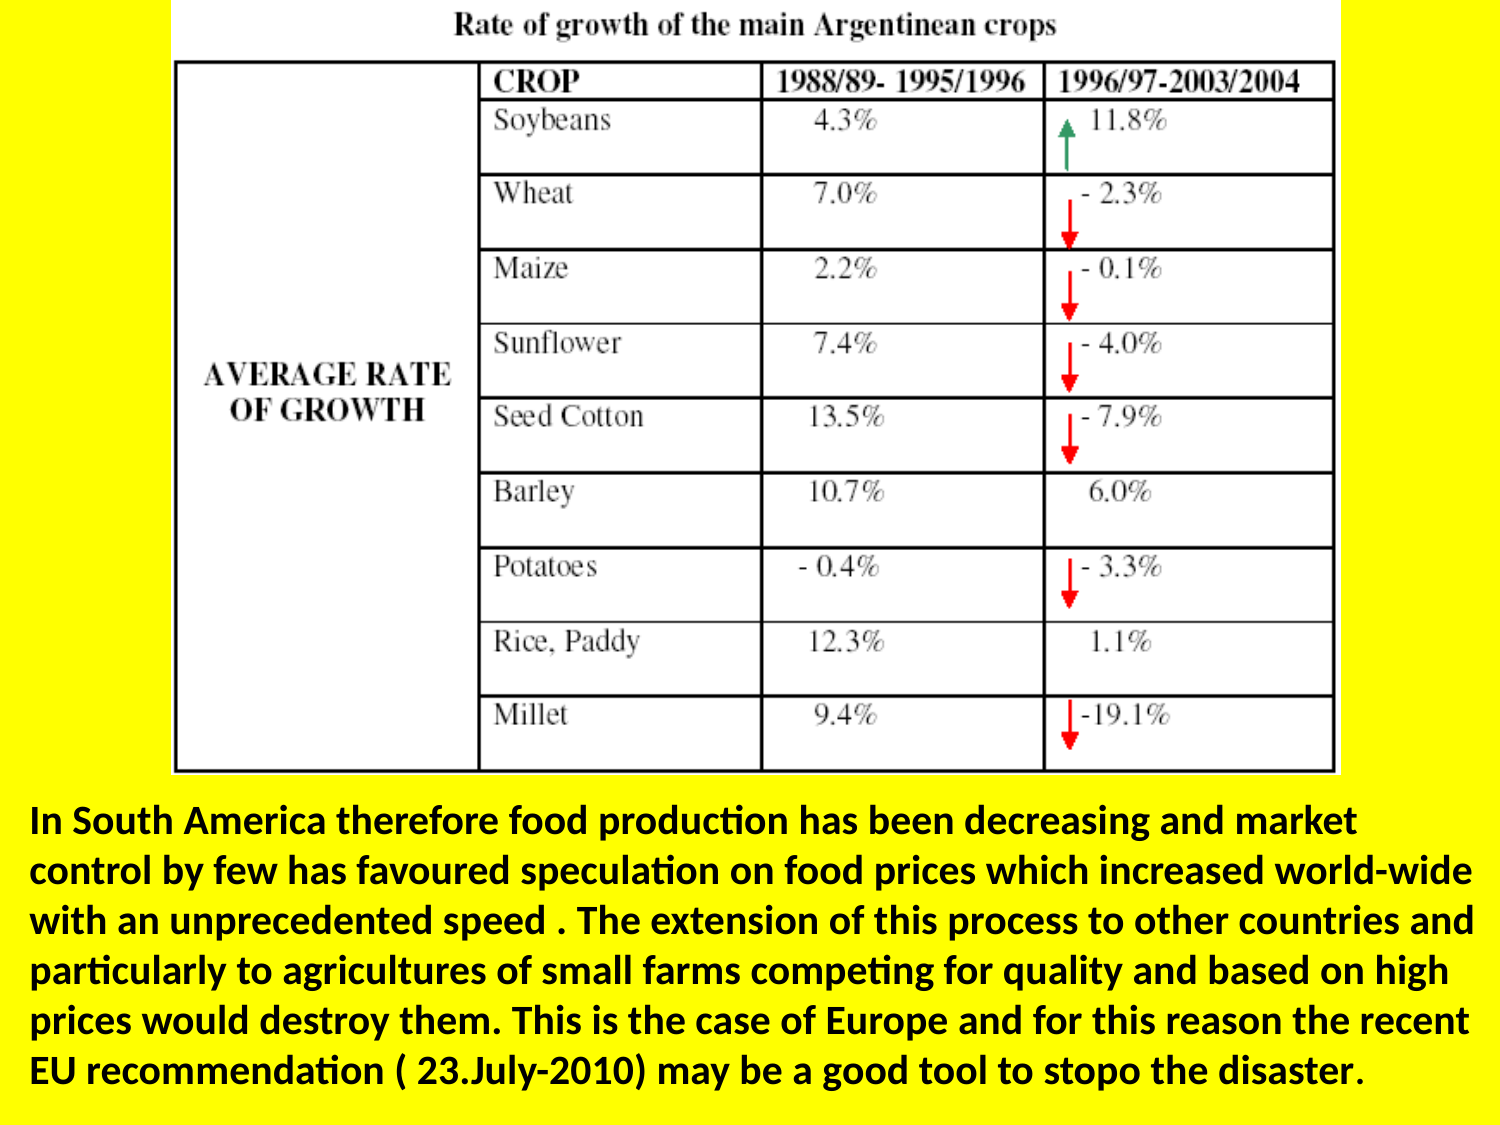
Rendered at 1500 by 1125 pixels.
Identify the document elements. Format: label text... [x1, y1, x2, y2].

text_box In South America therefore food production has been decreasing and market control by few has favoured speculation on food prices which increased world-wide with an unprecedented speed . The extension of this process to other countries and particularly to agricultures of small farms competing for quality and based on high prices would destroy them. This is the case of Europe and for this reason the recent EU recommendation ( 23.July-2010) may be a good tool to stopo the disaster. [14, 785, 1498, 1101]
picture [171, 0, 1341, 775]
